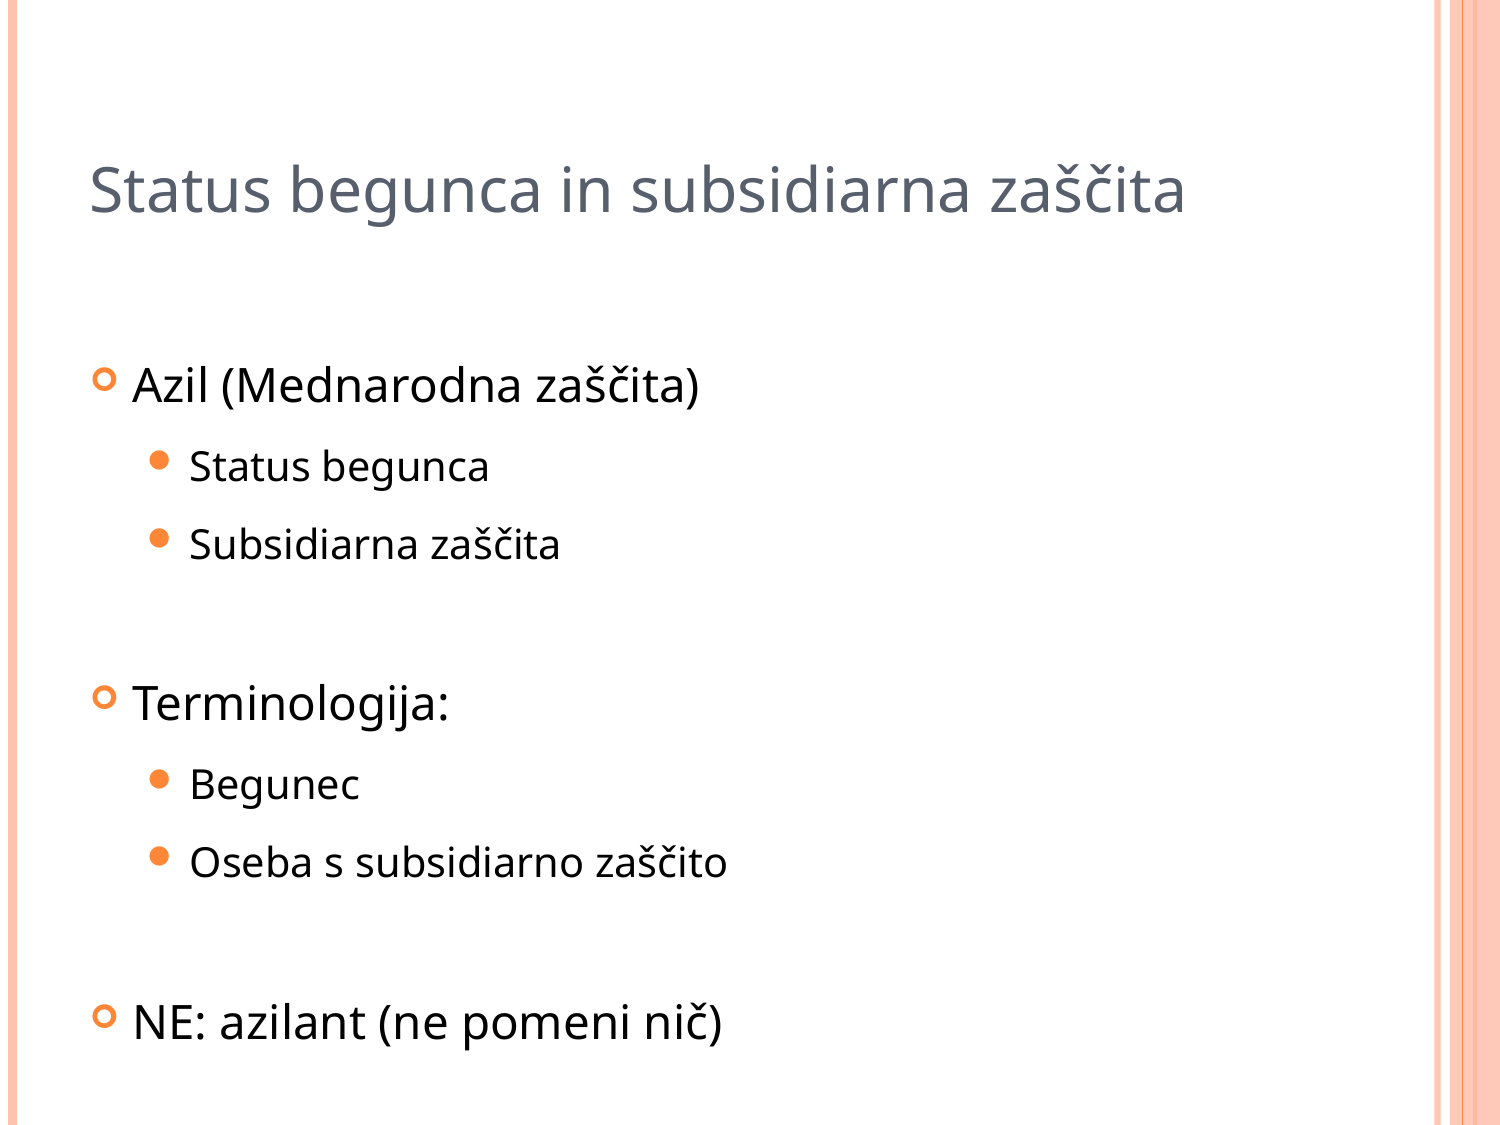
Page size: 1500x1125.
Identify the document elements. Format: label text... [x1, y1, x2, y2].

title Status begunca in subsidiarna zaščita [75, 45, 1300, 233]
list Azil (Mednarodna zaščita) Status begunca Subsidiarna zaščita Terminologija: Begunec Oseba s subsidiarno zaščito NE: azilant (ne pomeni nič) [75, 262, 1300, 1062]
